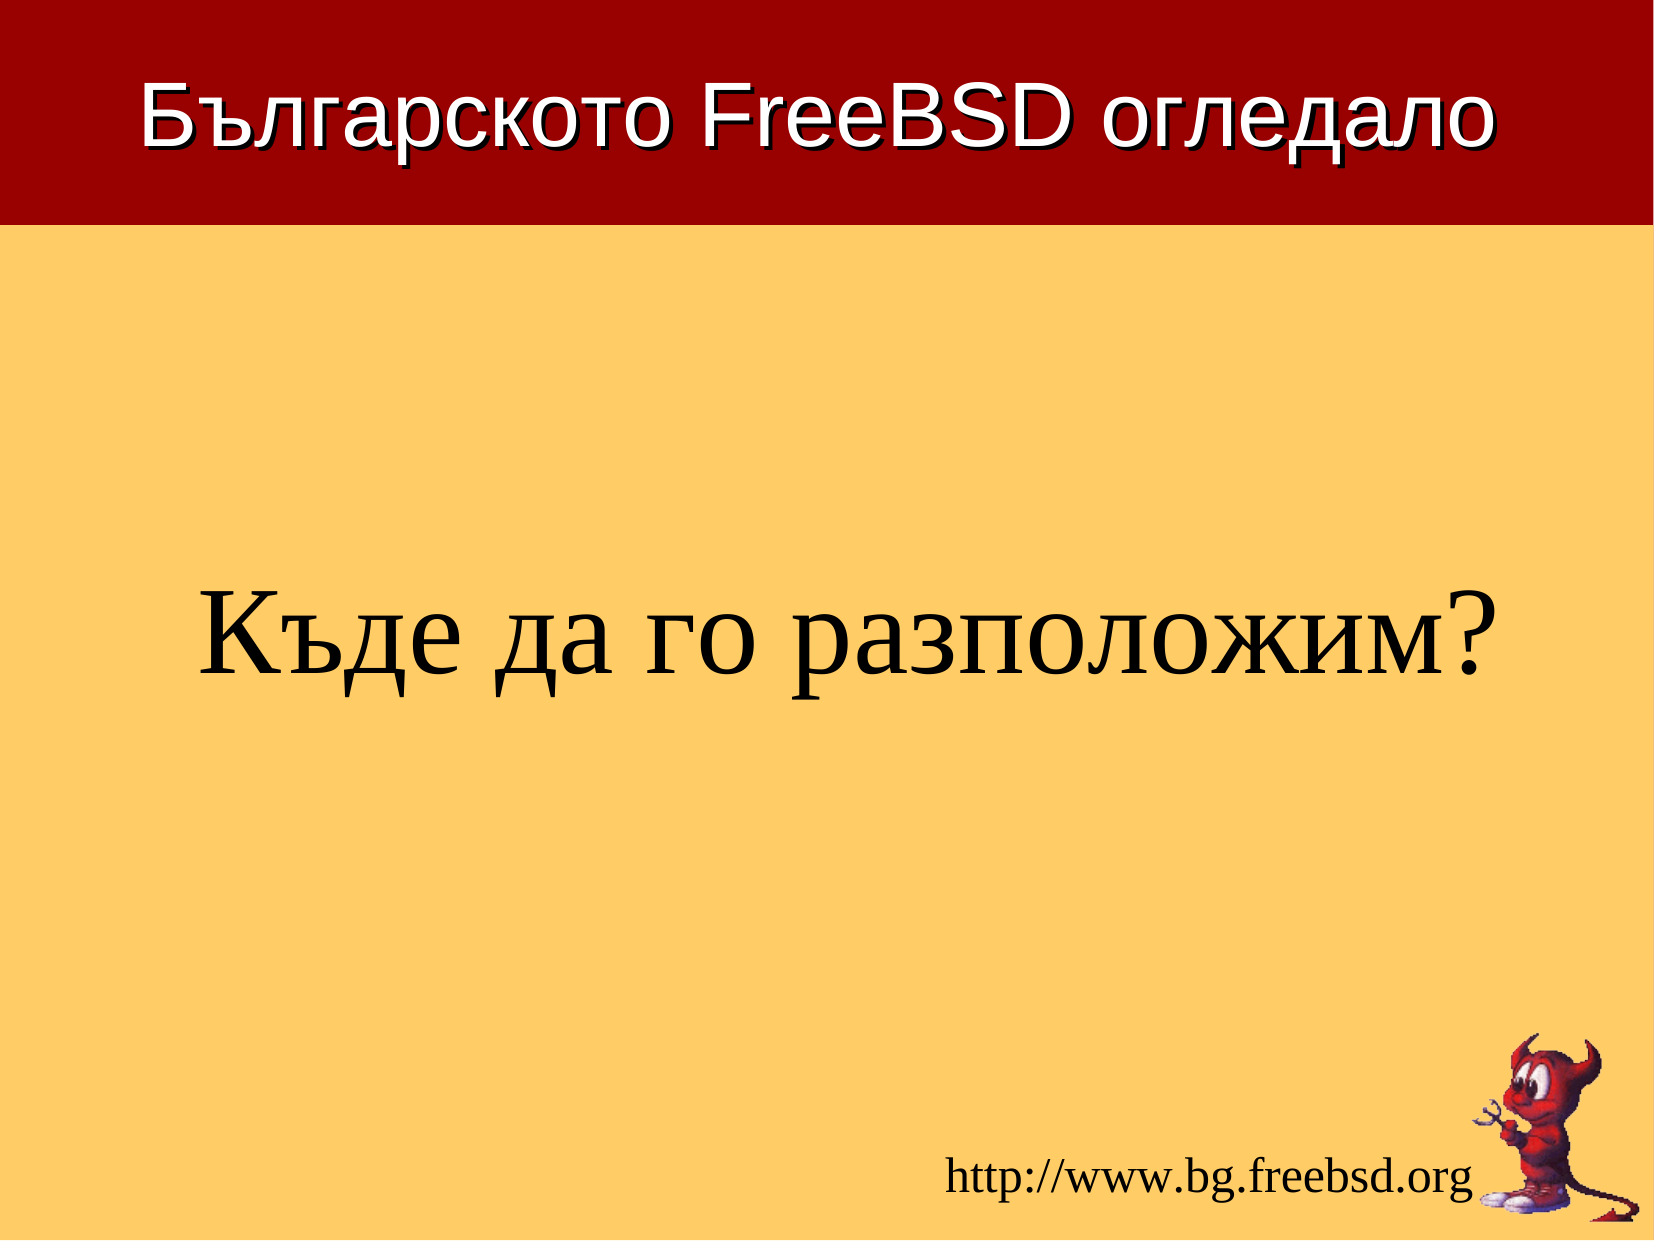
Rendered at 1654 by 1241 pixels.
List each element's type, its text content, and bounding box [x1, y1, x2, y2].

text_box http://www.bg.freebsd.org [945, 1148, 1466, 1204]
text_box Къде да го разположим? [197, 562, 1474, 702]
title Българското FreeBSD огледало [112, 11, 1525, 219]
picture [1464, 1030, 1643, 1227]
